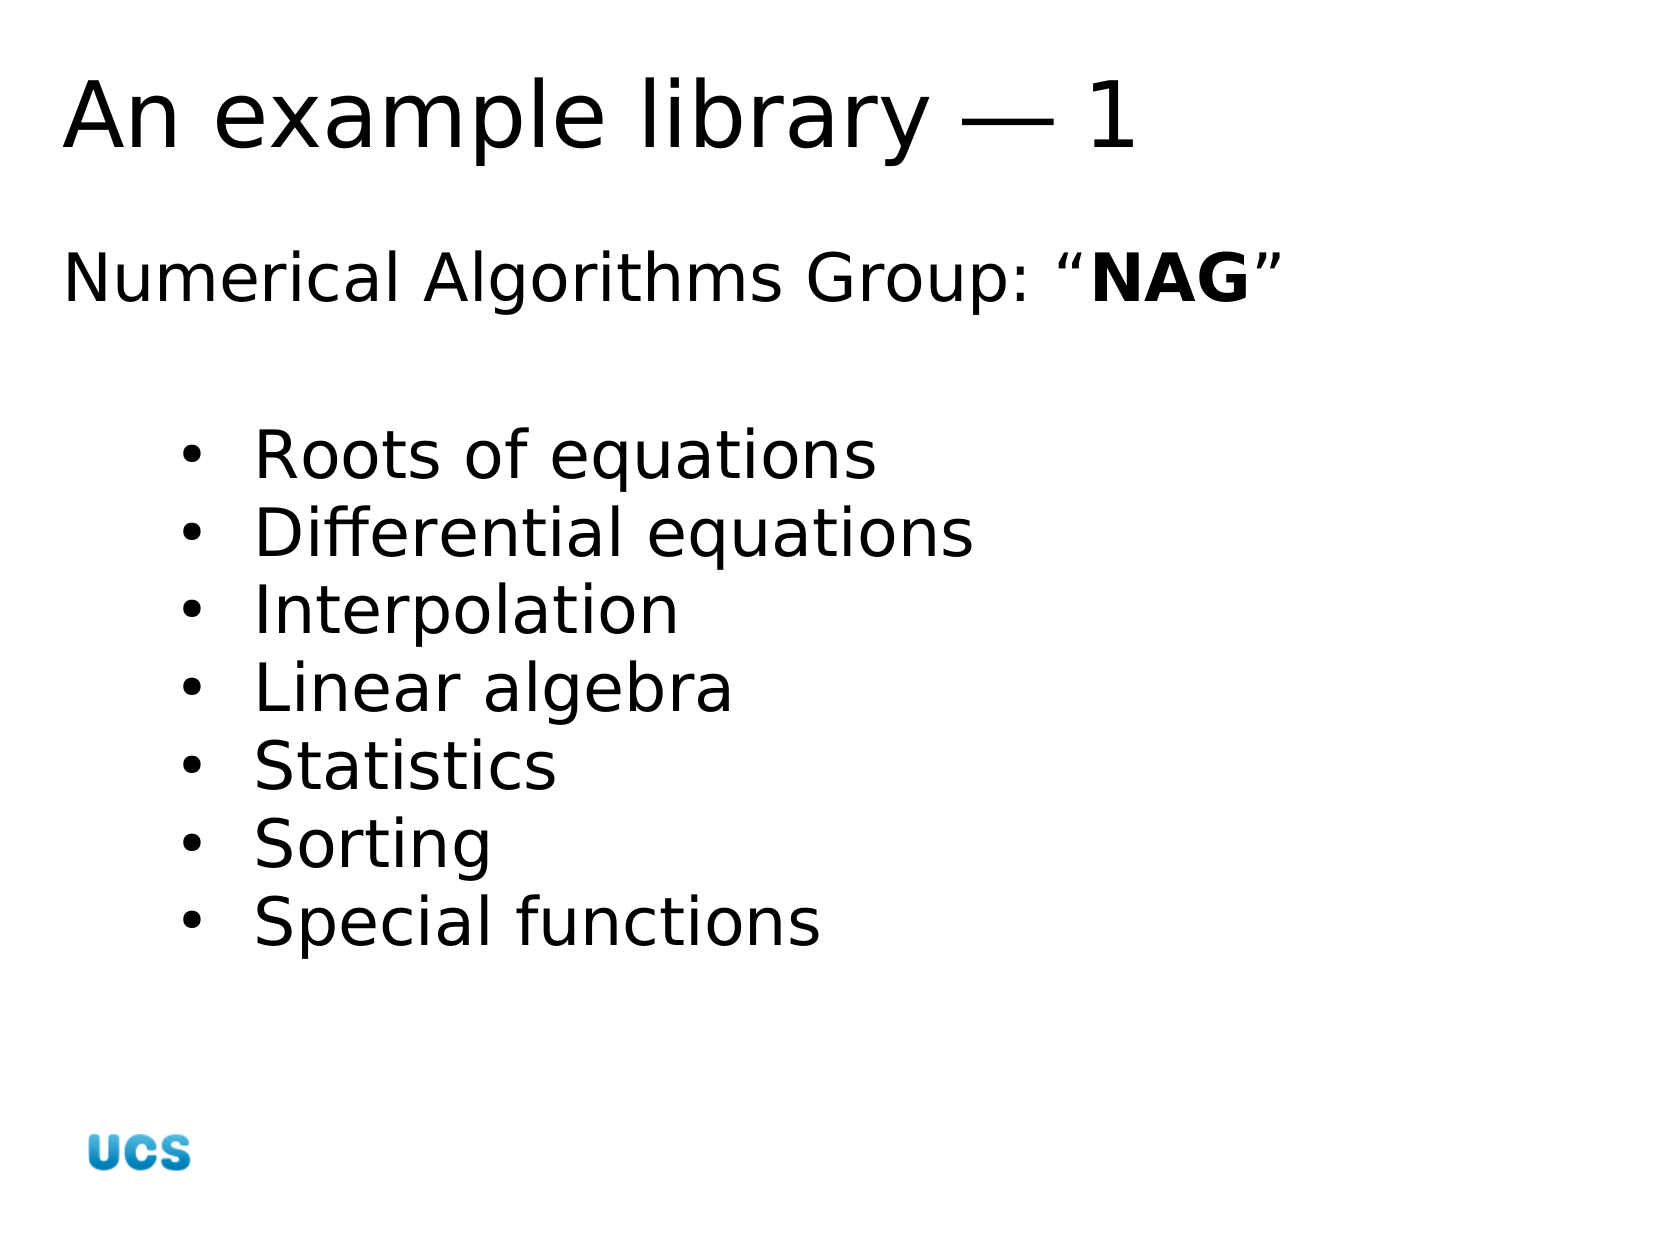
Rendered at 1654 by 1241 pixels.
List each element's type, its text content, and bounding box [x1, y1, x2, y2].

text_box Roots of equations Differential equations Interpolation Linear algebra Statistics Sorting Special functions [177, 413, 981, 964]
text_box An example library ― 1 [59, 59, 1146, 173]
text_box Numerical Algorithms Group: “NAG” [59, 236, 1290, 320]
picture [88, 1133, 191, 1172]
